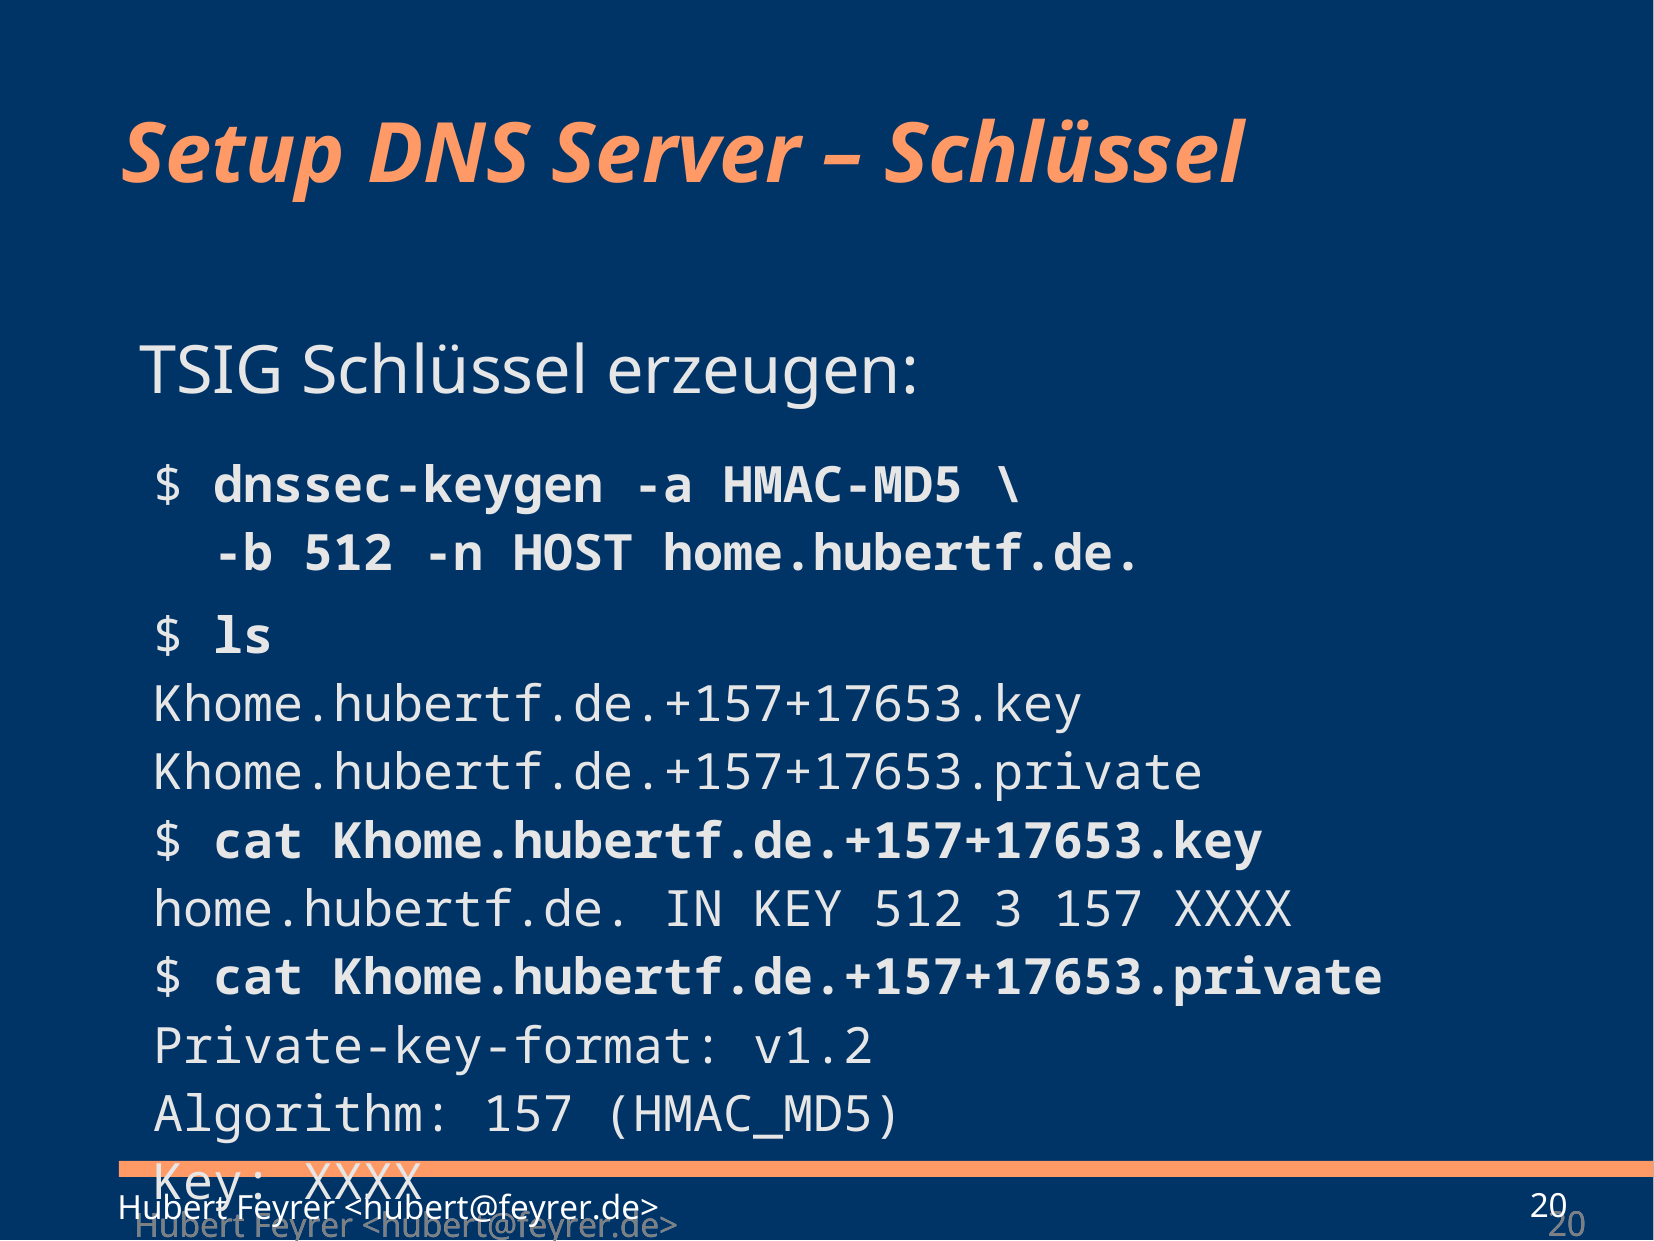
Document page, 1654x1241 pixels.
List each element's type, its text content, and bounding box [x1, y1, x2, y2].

list TSIG Schlüssel erzeugen: [121, 322, 1561, 451]
list $ dnssec-keygen -a HMAC-MD5 \ -b 512 -n HOST home.hubertf.de. [135, 448, 1576, 599]
list $ ls Khome.hubertf.de.+157+17653.key Khome.hubertf.de.+157+17653.private $ cat Khome.hubertf.de.+157+17653.key home.hubertf.de. IN KEY 512 3 157 XXXX $ cat Khome.hubertf.de.+157+17653.private Private-key-format: v1.2 Algorithm: 157 (HMAC_MD5) Key: XXXX [135, 600, 1576, 1112]
title Setup DNS Server – Schlüssel [121, 46, 1534, 254]
